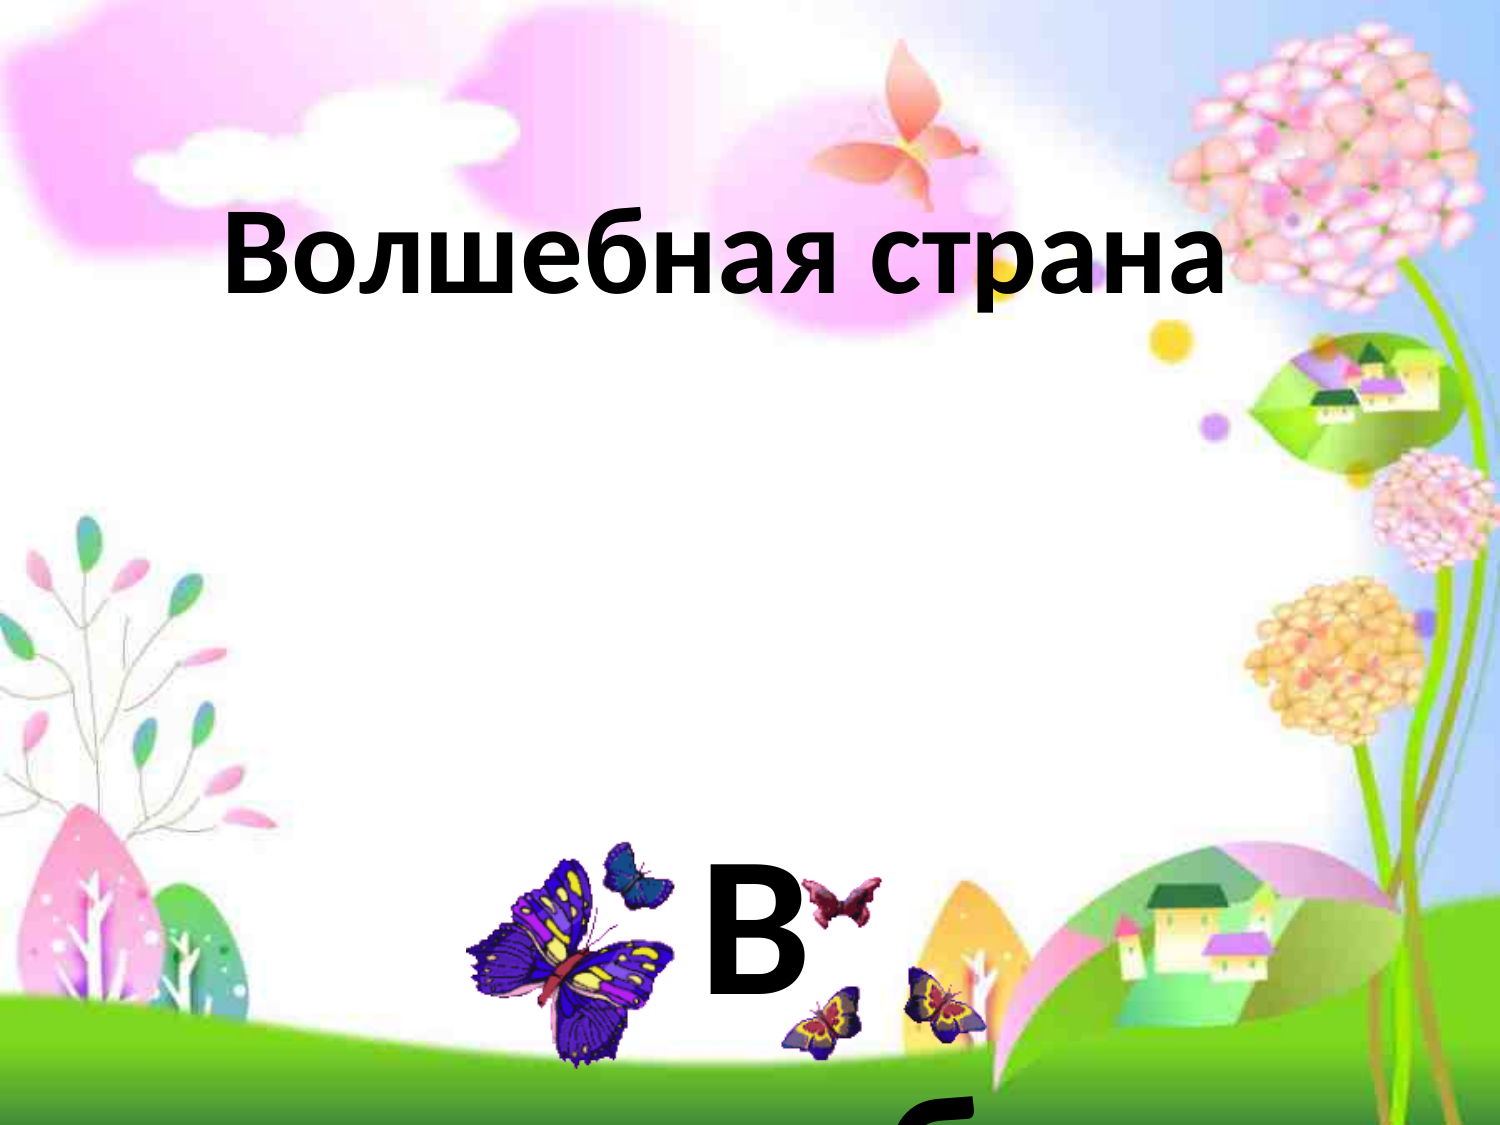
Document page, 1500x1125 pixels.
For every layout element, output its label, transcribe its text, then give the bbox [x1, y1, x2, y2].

title Волшебная страна [88, 160, 1364, 374]
picture [0, 0, 1500, 1125]
subtitle В волшебную страну попасть легко, Не надо ехать далеко. Зажмурь глаза и сделай шаг, Теперь в ладоши хлопнем так: Один хлопок, еще хлопок. Мы здесь! Открой глаза, дружок! [230, 786, 1281, 1075]
